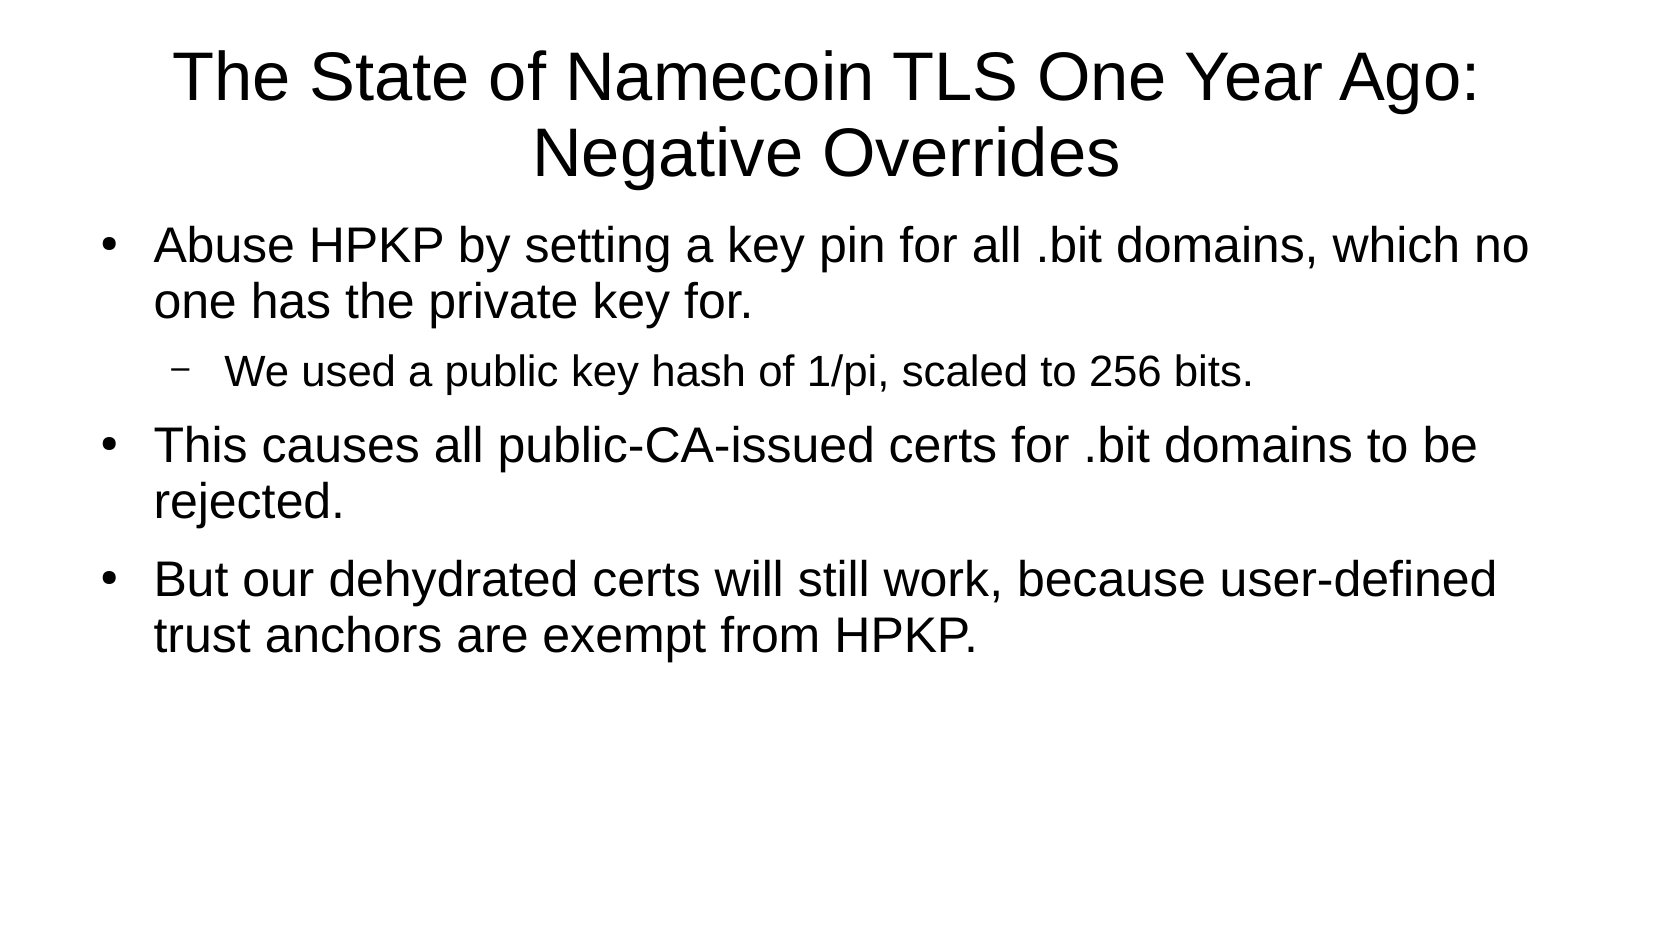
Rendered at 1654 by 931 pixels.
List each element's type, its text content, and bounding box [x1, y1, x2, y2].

title The State of Namecoin TLS One Year Ago: Negative Overrides [82, 37, 1571, 193]
list Abuse HPKP by setting a key pin for all .bit domains, which no one has the private key for. We used a public key hash of 1/pi, scaled to 256 bits. This causes all public-CA-issued certs for .bit domains to be rejected. But our dehydrated certs will still work, because user-defined trust anchors are exempt from HPKP. [82, 217, 1571, 757]
